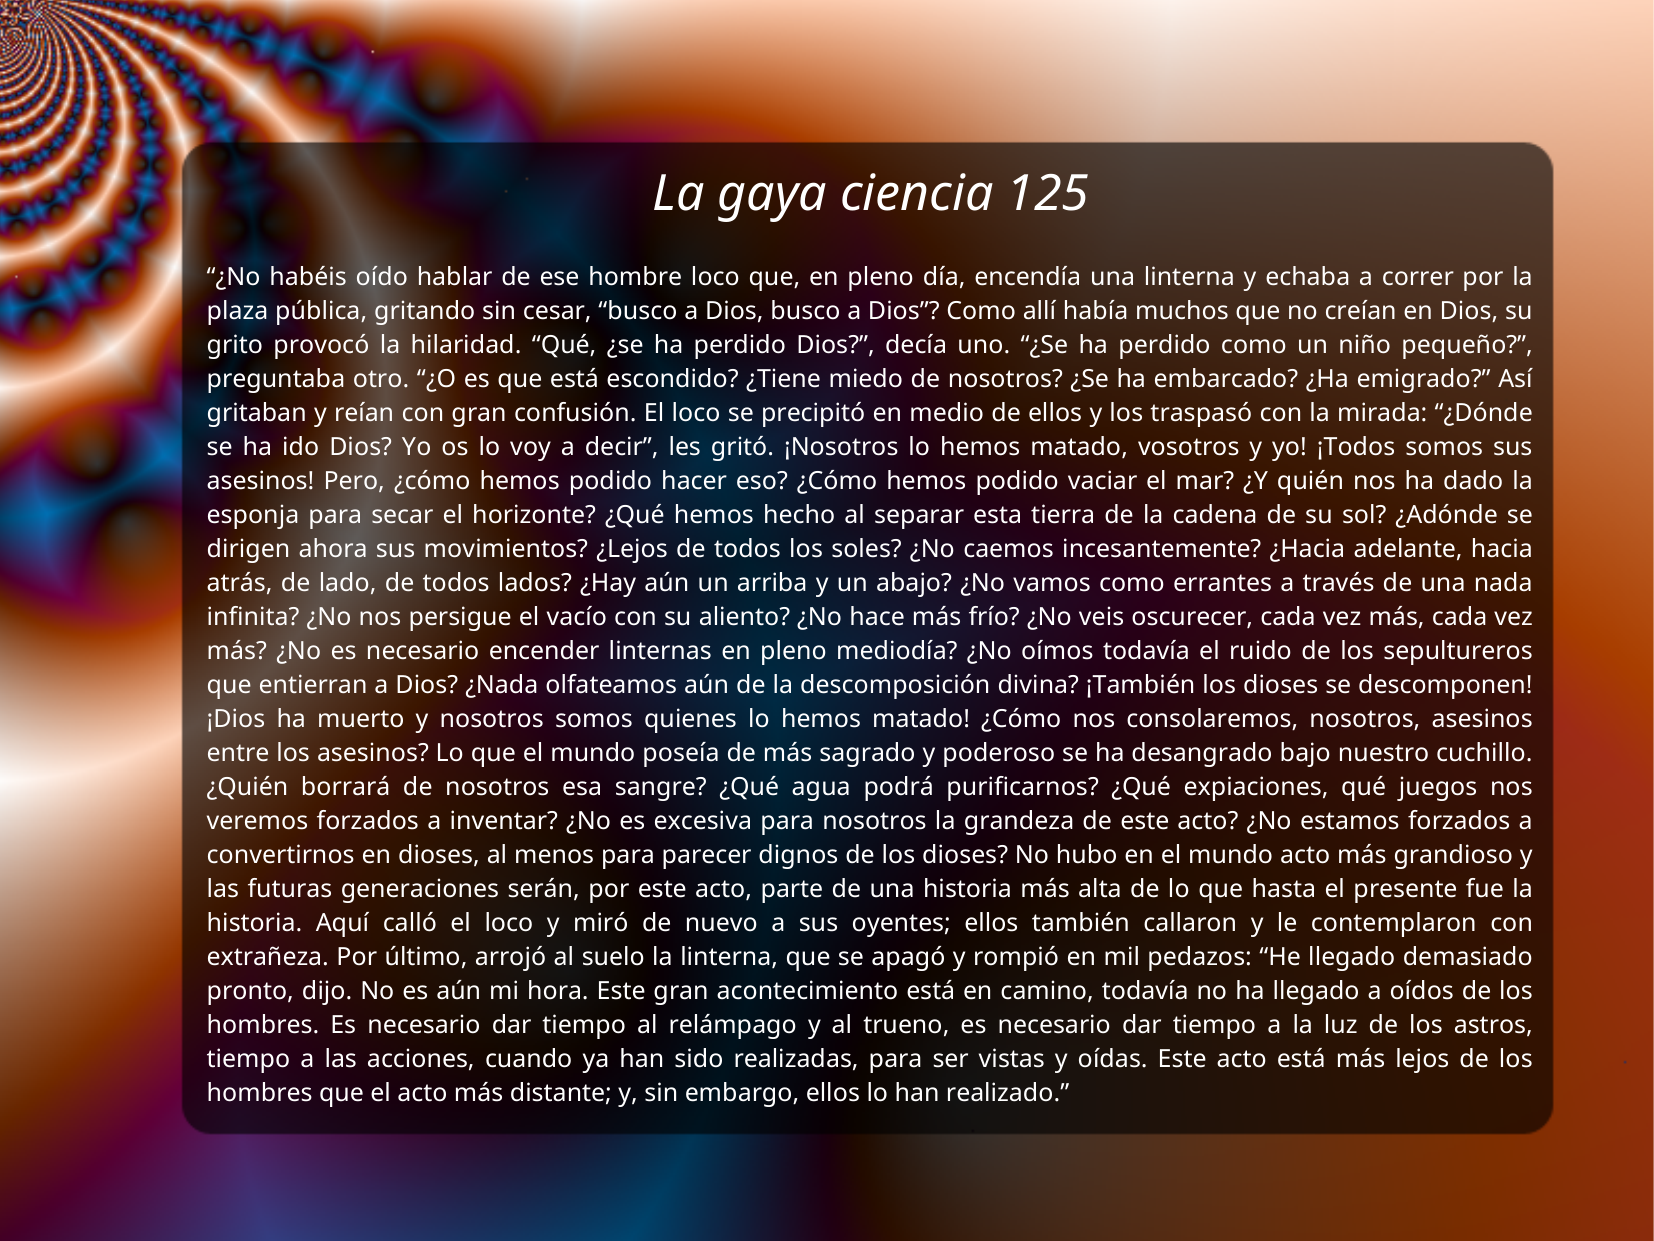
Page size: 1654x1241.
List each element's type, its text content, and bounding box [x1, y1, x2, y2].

subtitle La gaya ciencia 125 “¿No habéis oído hablar de ese hombre loco que, en pleno día, encendía una linterna y echaba a correr por la plaza pública, gritando sin cesar, “busco a Dios, busco a Dios”? Como allí había muchos que no creían en Dios, su grito provocó la hilaridad. “Qué, ¿se ha perdido Dios?”, decía uno. “¿Se ha perdido como un niño pequeño?”, preguntaba otro. “¿O es que está escondido? ¿Tiene miedo de nosotros? ¿Se ha embarcado? ¿Ha emigrado?” Así gritaban y reían con gran confusión. El loco se precipitó en medio de ellos y los traspasó con la mirada: “¿Dónde se ha ido Dios? Yo os lo voy a decir”, les gritó. ¡Nosotros lo hemos matado, vosotros y yo! ¡Todos somos sus asesinos! Pero, ¿cómo hemos podido hacer eso? ¿Cómo hemos podido vaciar el mar? ¿Y quién nos ha dado la esponja para secar el horizonte? ¿Qué hemos hecho al separar esta tierra de la cadena de su sol? ¿Adónde se dirigen ahora sus movimientos? ¿Lejos de todos los soles? ¿No caemos incesantemente? ¿Hacia adelante, hacia atrás, de lado, de todos lados? ¿Hay aún un arriba y un abajo? ¿No vamos como errantes a través de una nada infinita? ¿No nos persigue el vacío con su aliento? ¿No hace más frío? ¿No veis oscurecer, cada vez más, cada vez más? ¿No es necesario encender linternas en pleno mediodía? ¿No oímos todavía el ruido de los sepultureros que entierran a Dios? ¿Nada olfateamos aún de la descomposición divina? ¡También los dioses se descomponen! ¡Dios ha muerto y nosotros somos quienes lo hemos matado! ¿Cómo nos consolaremos, nosotros, asesinos entre los asesinos? Lo que el mundo poseía de más sagrado y poderoso se ha desangrado bajo nuestro cuchillo. ¿Quién borrará de nosotros esa sangre? ¿Qué agua podrá purificarnos? ¿Qué expiaciones, qué juegos nos veremos forzados a inventar? ¿No es excesiva para nosotros la grandeza de este acto? ¿No estamos forzados a convertirnos en dioses, al menos para parecer dignos de los dioses? No hubo en el mundo acto más grandioso y las futuras generaciones serán, por este acto, parte de una historia más alta de lo que hasta el presente fue la historia. Aquí calló el loco y miró de nuevo a sus oyentes; ellos también callaron y le contemplaron con extrañeza. Por último, arrojó al suelo la linterna, que se apagó y rompió en mil pedazos: “He llegado demasiado pronto, dijo. No es aún mi hora. Este gran acontecimiento está en camino, todavía no ha llegado a oídos de los hombres. Es necesario dar tiempo al relámpago y al trueno, es necesario dar tiempo a la luz de los astros, tiempo a las acciones, cuando ya han sido realizadas, para ser vistas y oídas. Este acto está más lejos de los hombres que el acto más distante; y, sin embargo, ellos lo han realizado.” [206, 156, 1536, 1109]
picture [0, 0, 1654, 1241]
